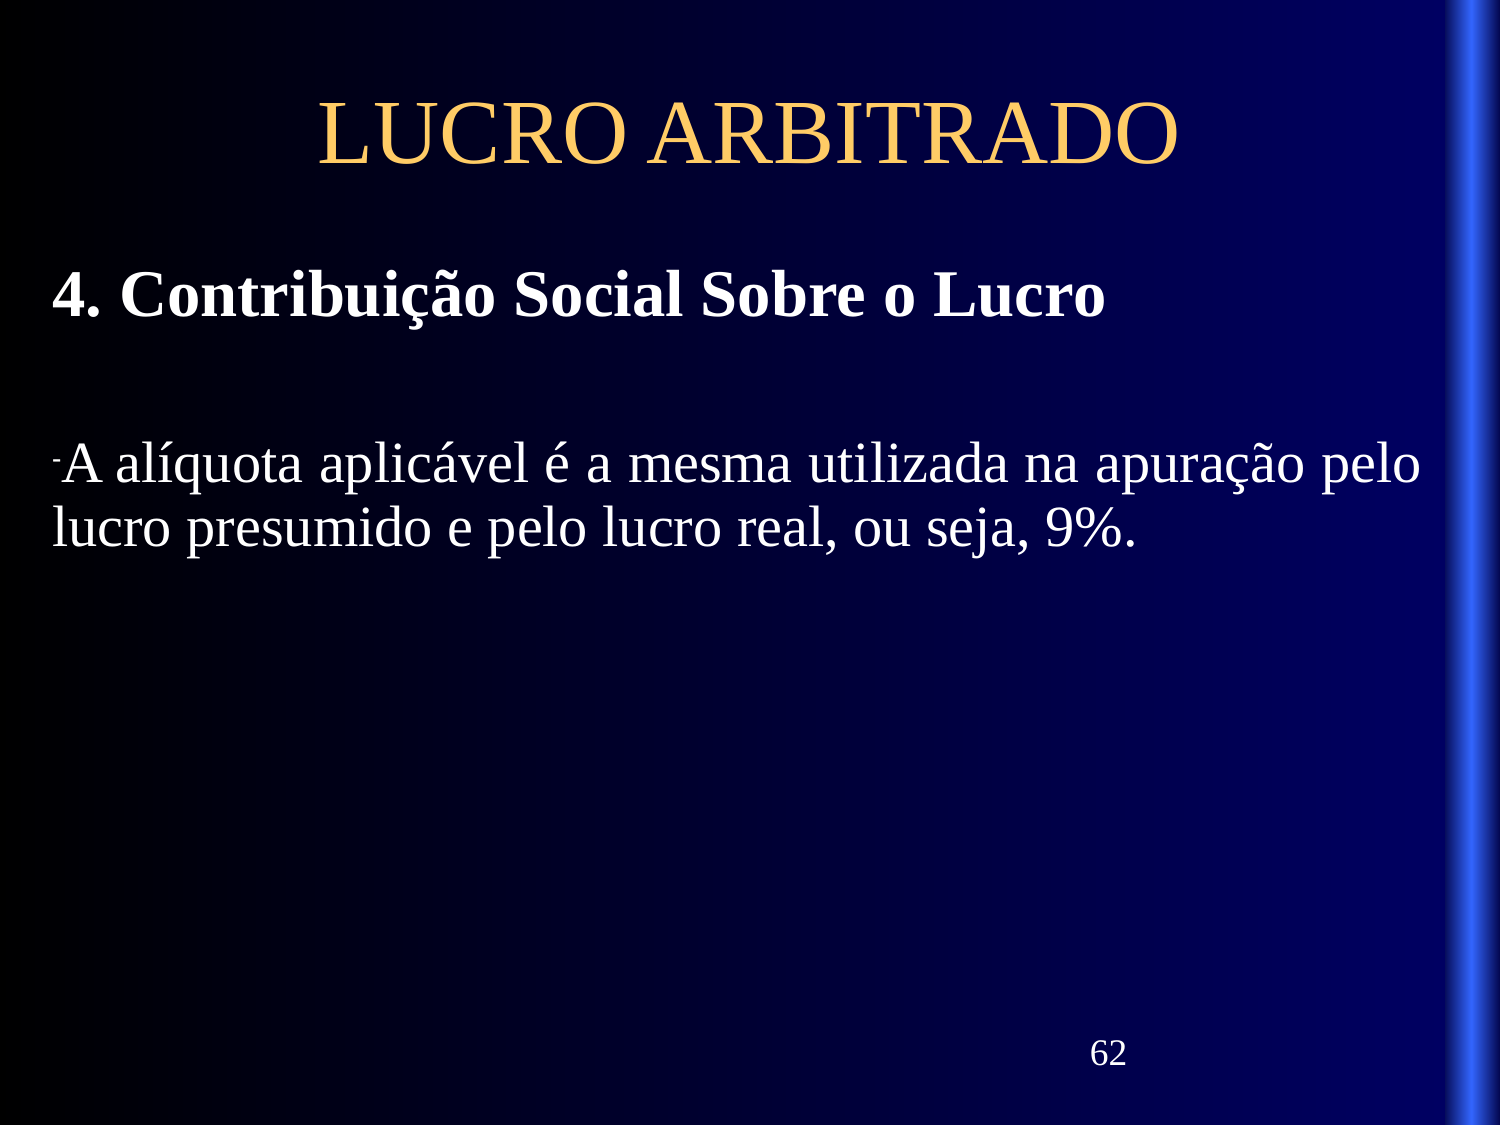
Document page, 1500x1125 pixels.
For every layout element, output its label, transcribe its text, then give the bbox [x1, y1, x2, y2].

text_box 4. Contribuição Social Sobre o Lucro A alíquota aplicável é a mesma utilizada na apuração pelo lucro presumido e pelo lucro real, ou seja, 9%. [37, 249, 1438, 1088]
title LUCRO ARBITRADO [112, 64, 1388, 190]
